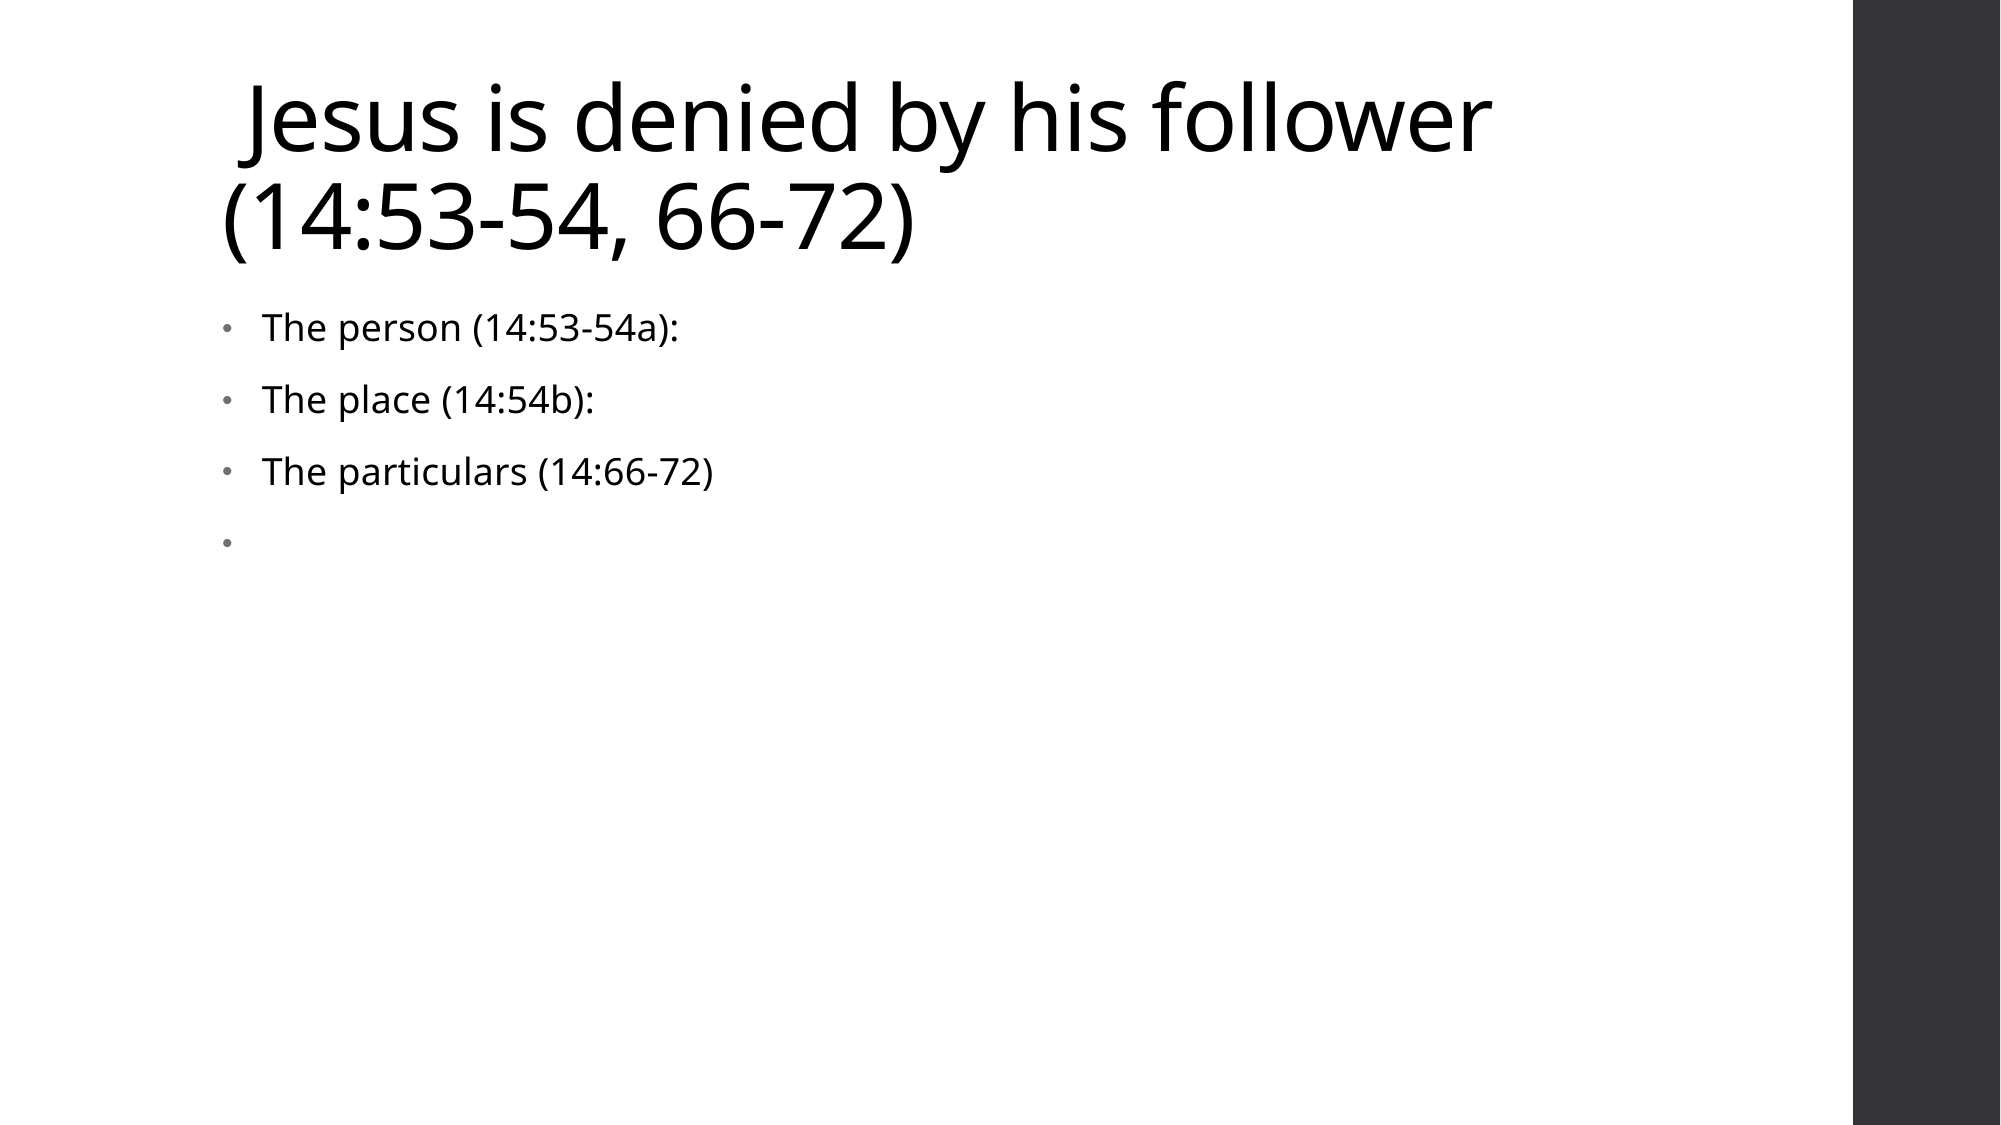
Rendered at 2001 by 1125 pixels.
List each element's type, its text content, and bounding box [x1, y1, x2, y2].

title Jesus is denied by his follower (14:53-54, 66-72) [206, 60, 1797, 278]
list The person (14:53-54a): The place (14:54b): The particulars (14:66-72) [206, 299, 1617, 1014]
